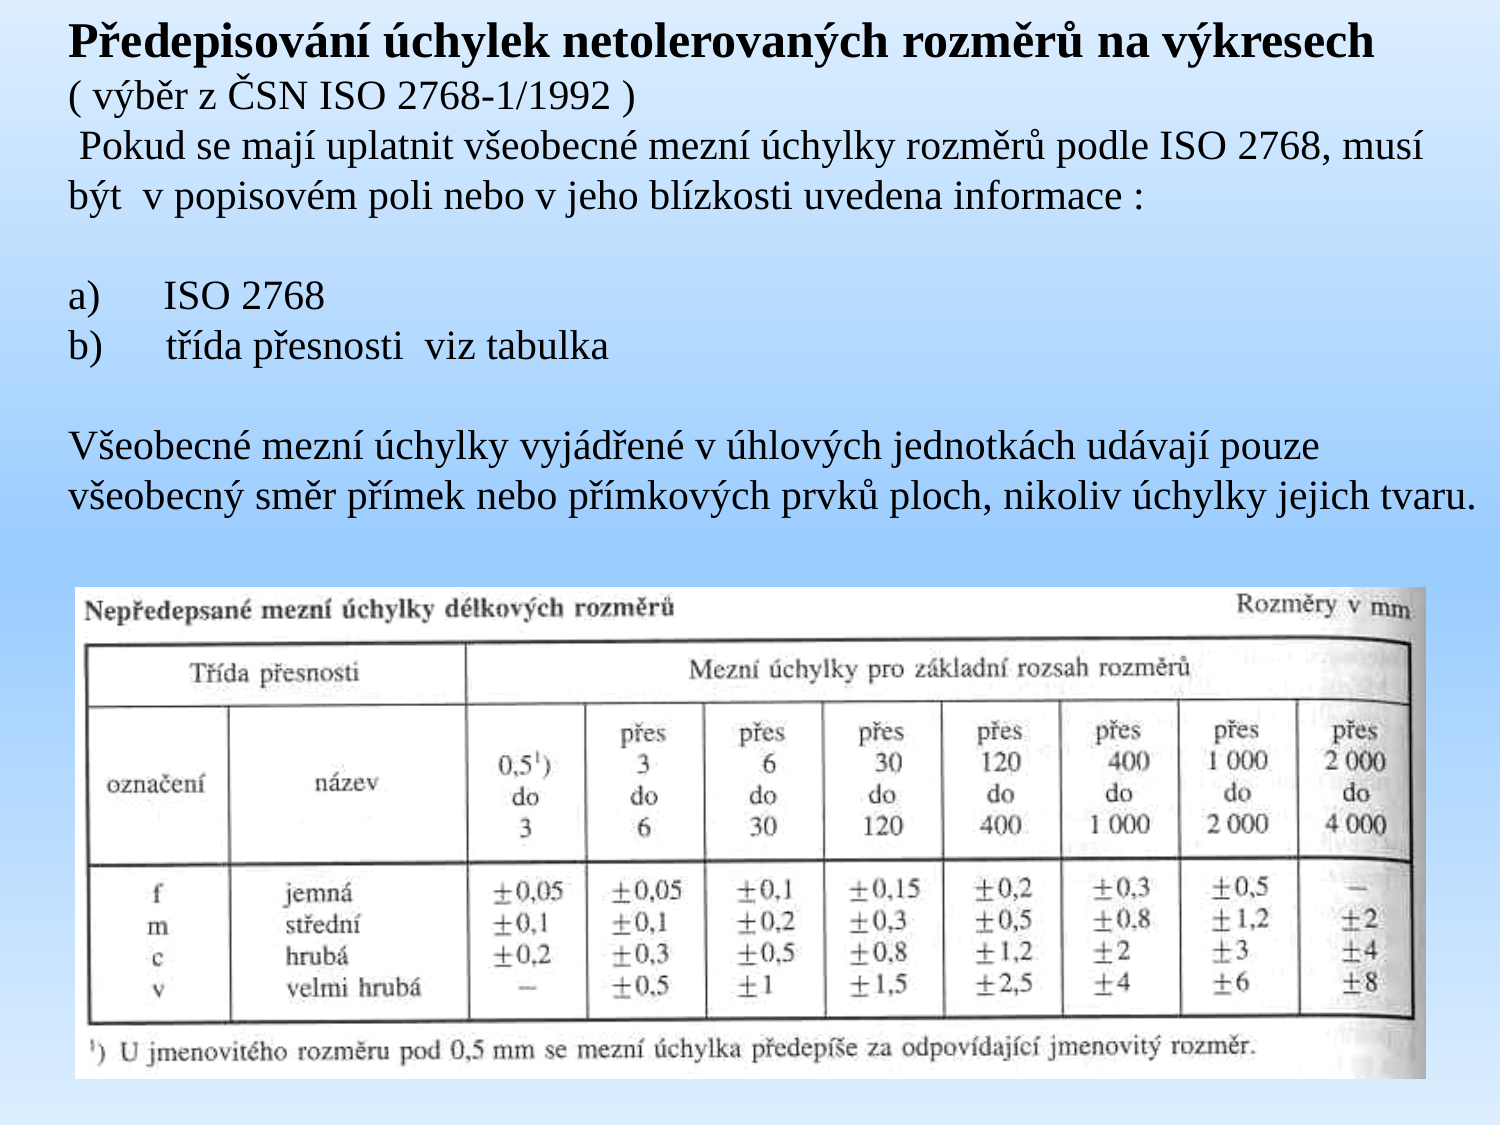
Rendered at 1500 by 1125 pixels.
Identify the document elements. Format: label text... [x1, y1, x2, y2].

text_box Předepisování úchylek netolerovaných rozměrů na výkresech ( výběr z ČSN ISO 2768-1/1992 ) Pokud se mají uplatnit všeobecné mezní úchylky rozměrů podle ISO 2768, musí být v popisovém poli nebo v jeho blízkosti uvedena informace : a) ISO 2768 b) třída přesnosti viz tabulka Všeobecné mezní úchylky vyjádřené v úhlových jednotkách udávají pouze všeobecný směr přímek nebo přímkových prvků ploch, nikoliv úchylky jejich tvaru. [53, 0, 1500, 581]
picture [75, 587, 1426, 1079]
